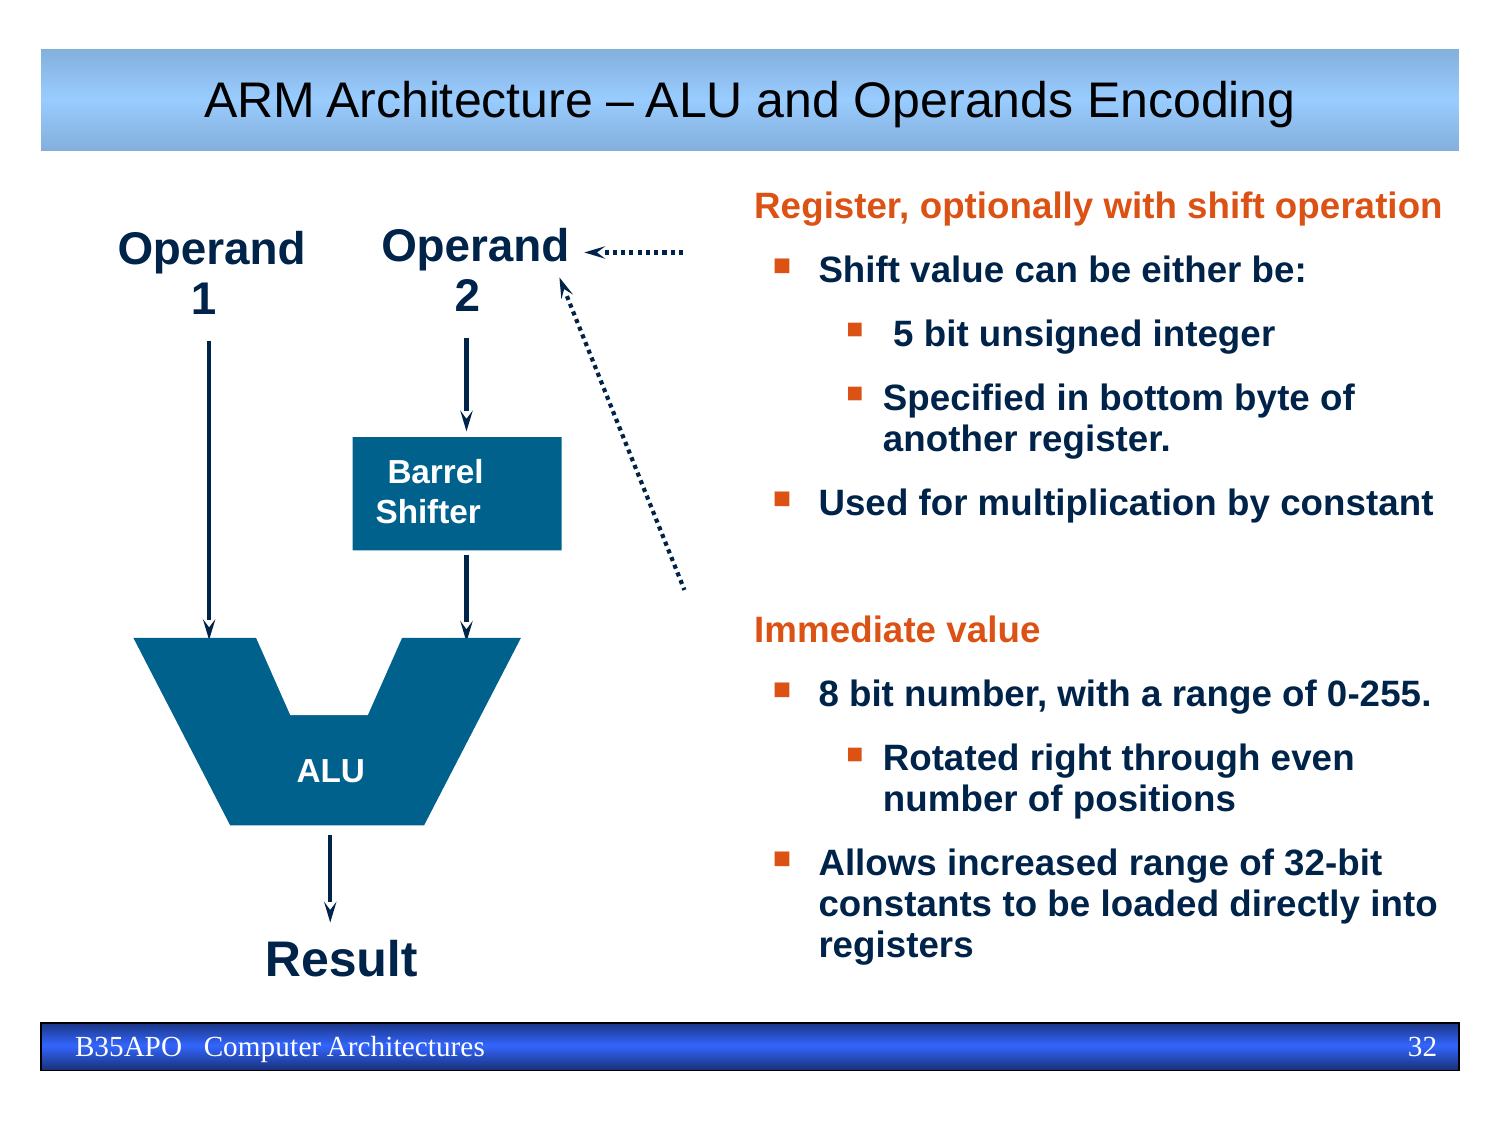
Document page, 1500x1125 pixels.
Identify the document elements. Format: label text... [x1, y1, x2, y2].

text_box Register, optionally with shift operation Shift value can be either be: 5 bit unsigned integer Specified in bottom byte of another register. Used for multiplication by constant Immediate value 8 bit number, with a range of 0-255. Rotated right through even number of positions Allows increased range of 32-bit constants to be loaded directly into registers [684, 177, 1460, 1015]
text_box Operand 2 [347, 214, 587, 329]
text_box [133, 627, 521, 826]
text_box Operand 1 [84, 217, 323, 332]
text_box Barrel Shifter [360, 439, 556, 540]
text_box Result [213, 926, 452, 996]
title ARM Architecture – ALU and Operands Encoding [41, 49, 1459, 151]
text_box ALU [259, 746, 402, 798]
text_box [352, 437, 562, 551]
